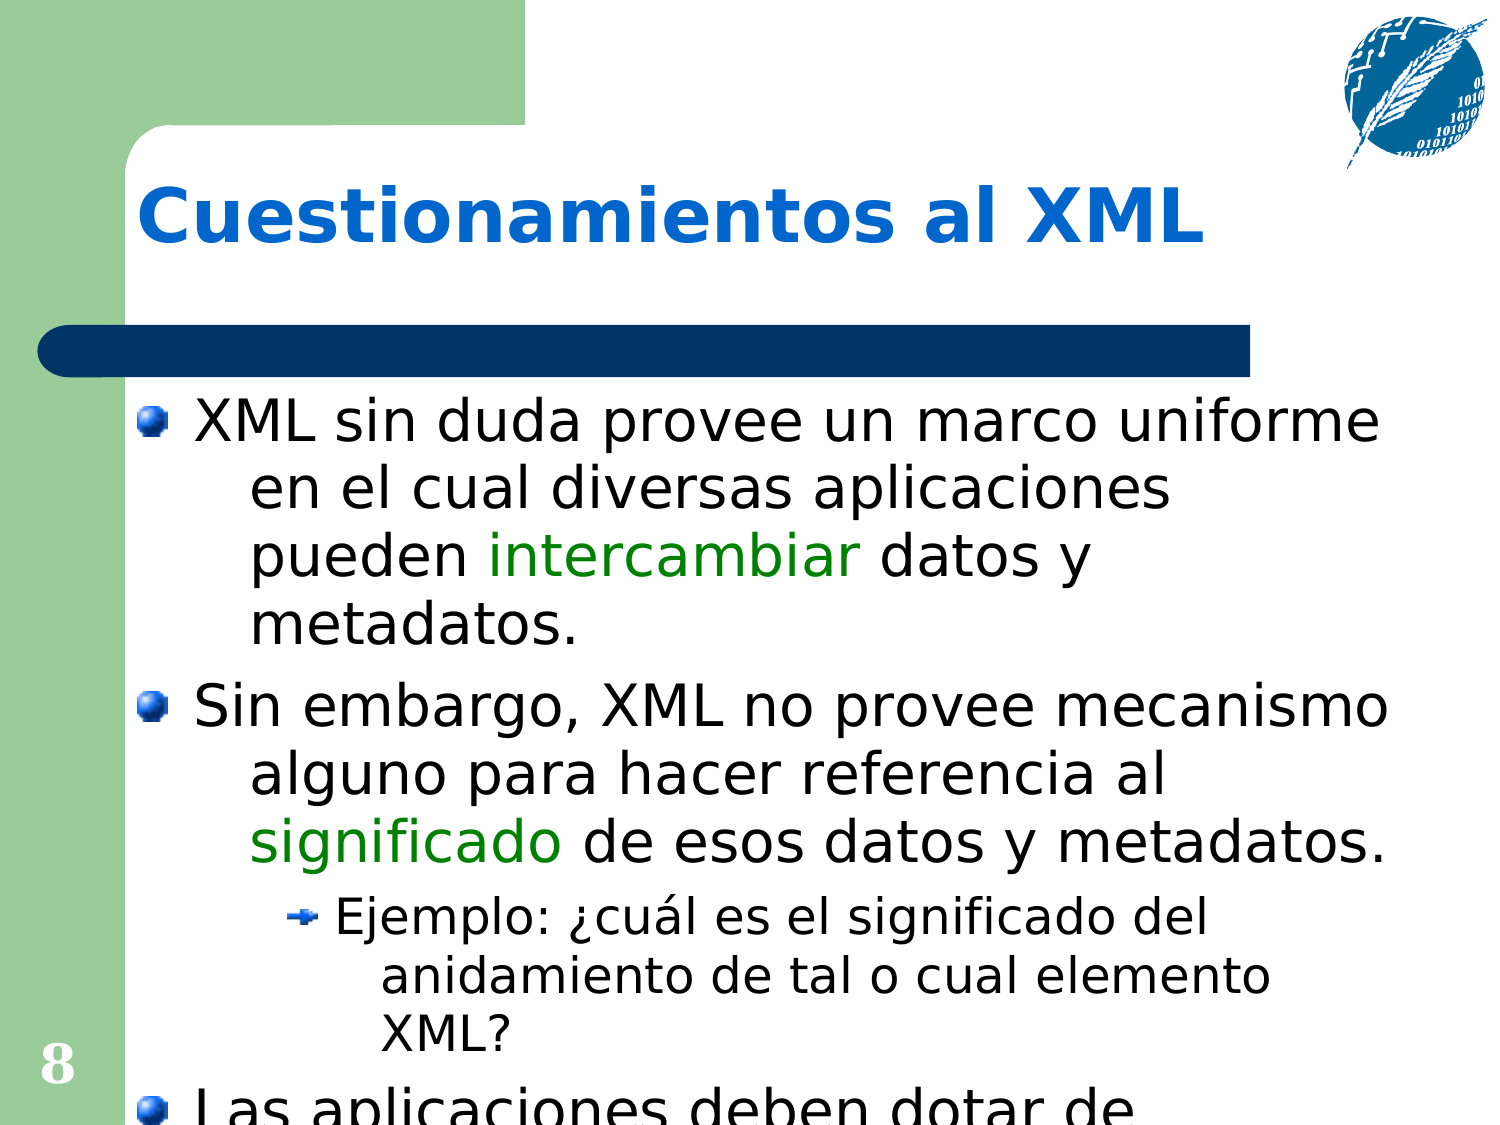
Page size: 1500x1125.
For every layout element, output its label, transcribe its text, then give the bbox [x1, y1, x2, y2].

picture [1427, 138, 1431, 148]
picture [1433, 139, 1440, 147]
list XML sin duda provee un marco uniforme en el cual diversas aplicaciones pueden intercambiar datos y metadatos. Sin embargo, XML no provee mecanismo alguno para hacer referencia al significado de esos datos y metadatos. Ejemplo: ¿cuál es el significado del anidamiento de tal o cual elemento XML? Las aplicaciones deben dotar de significado al documento XML. [137, 387, 1400, 1090]
picture [137, 1096, 168, 1125]
title Cuestionamientos al XML [136, 135, 1413, 302]
picture [1416, 140, 1425, 149]
picture [1341, 15, 1487, 172]
picture [1436, 127, 1450, 136]
